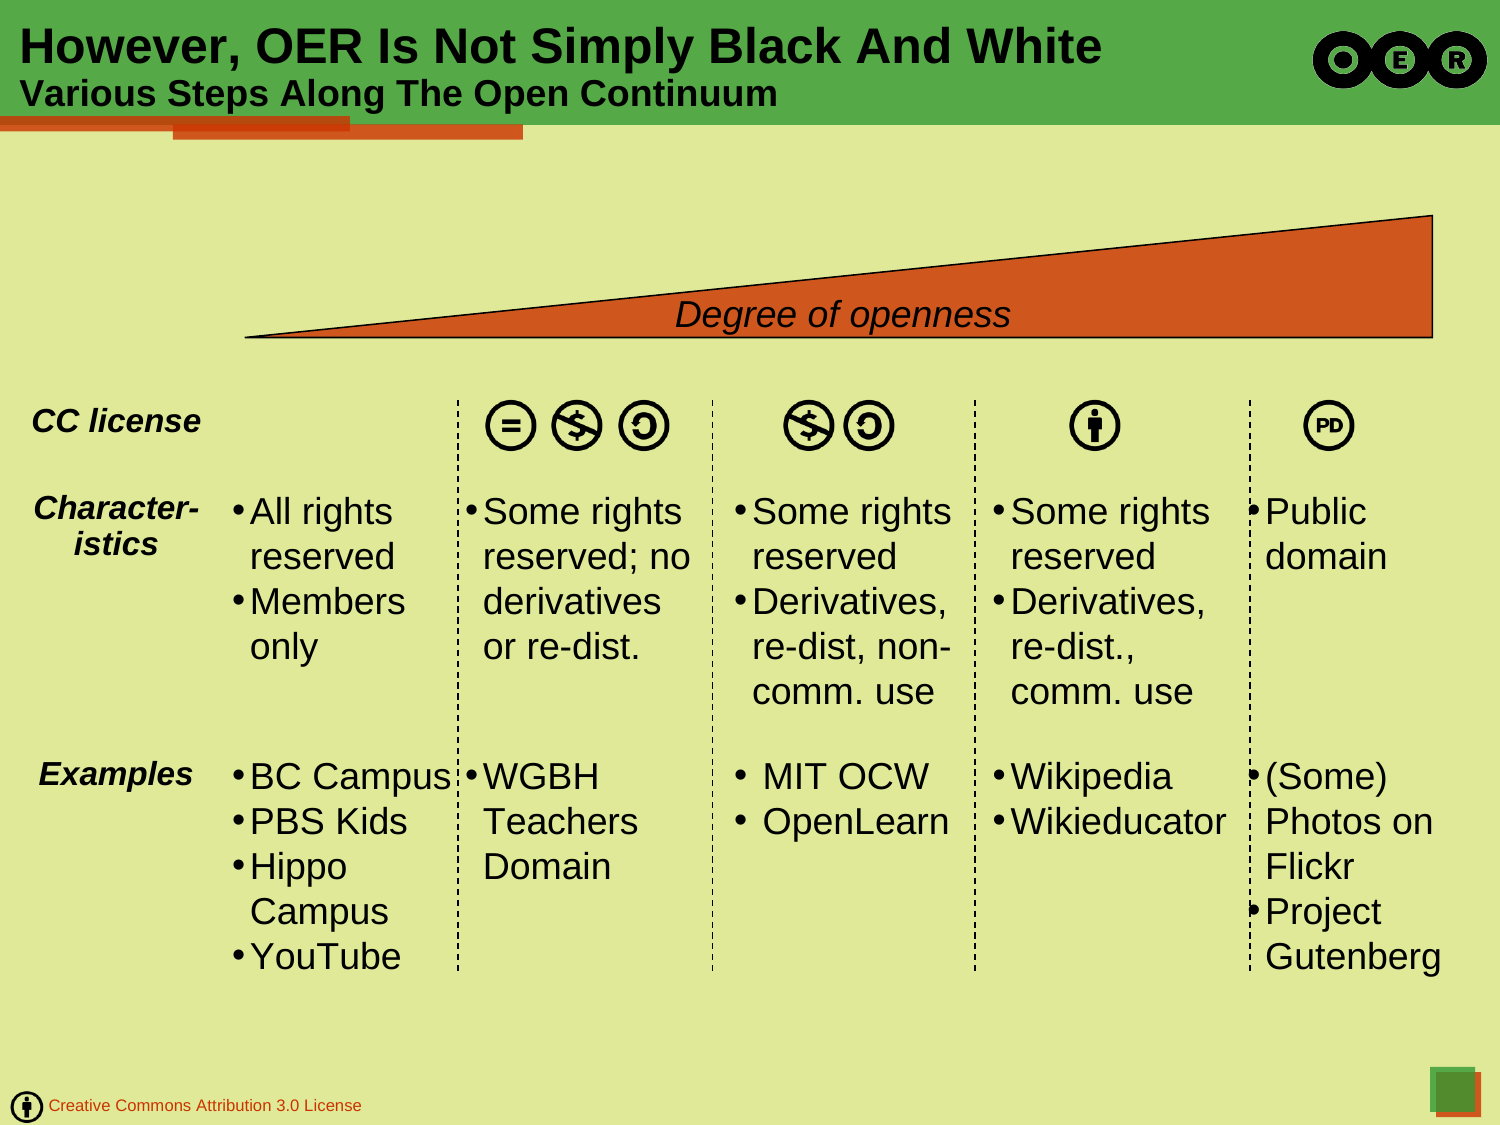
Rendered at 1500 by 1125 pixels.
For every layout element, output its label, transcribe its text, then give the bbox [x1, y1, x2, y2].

picture [778, 395, 899, 456]
text_box [785, 215, 1433, 338]
picture [480, 395, 541, 456]
text_box (Some) Photos on Flickr Project Gutenberg [1232, 744, 1496, 985]
picture [1064, 395, 1125, 456]
text_box Public domain [1232, 479, 1496, 585]
picture [7, 1088, 46, 1125]
text_box CC license [10, 396, 223, 448]
text_box [244, 297, 630, 338]
text_box Wikipedia Wikieducator [977, 744, 1232, 850]
text_box Some rights reserved Derivatives, re-dist., comm. use [977, 479, 1241, 720]
picture [1298, 395, 1359, 456]
text_box BC Campus PBS Kids Hippo Campus YouTube [217, 744, 480, 985]
picture [613, 395, 674, 456]
text_box Some rights reserved; no derivatives or re-dist. [450, 479, 713, 675]
text_box MIT OCW OpenLearn [719, 744, 977, 850]
text_box Some rights reserved Derivatives, re-dist, non-comm. use [719, 479, 977, 720]
picture [546, 395, 607, 456]
text_box All rights reserved Members only [217, 479, 450, 675]
text_box Degree of openness [630, 282, 1056, 344]
text_box However, OER Is Not Simply Black And White Various Steps Along The Open Continuum [4, 12, 1293, 123]
picture [1306, 31, 1494, 94]
text_box WGBH Teachers Domain [450, 744, 713, 895]
text_box Examples [10, 748, 223, 801]
text_box Character-istics [10, 483, 223, 571]
